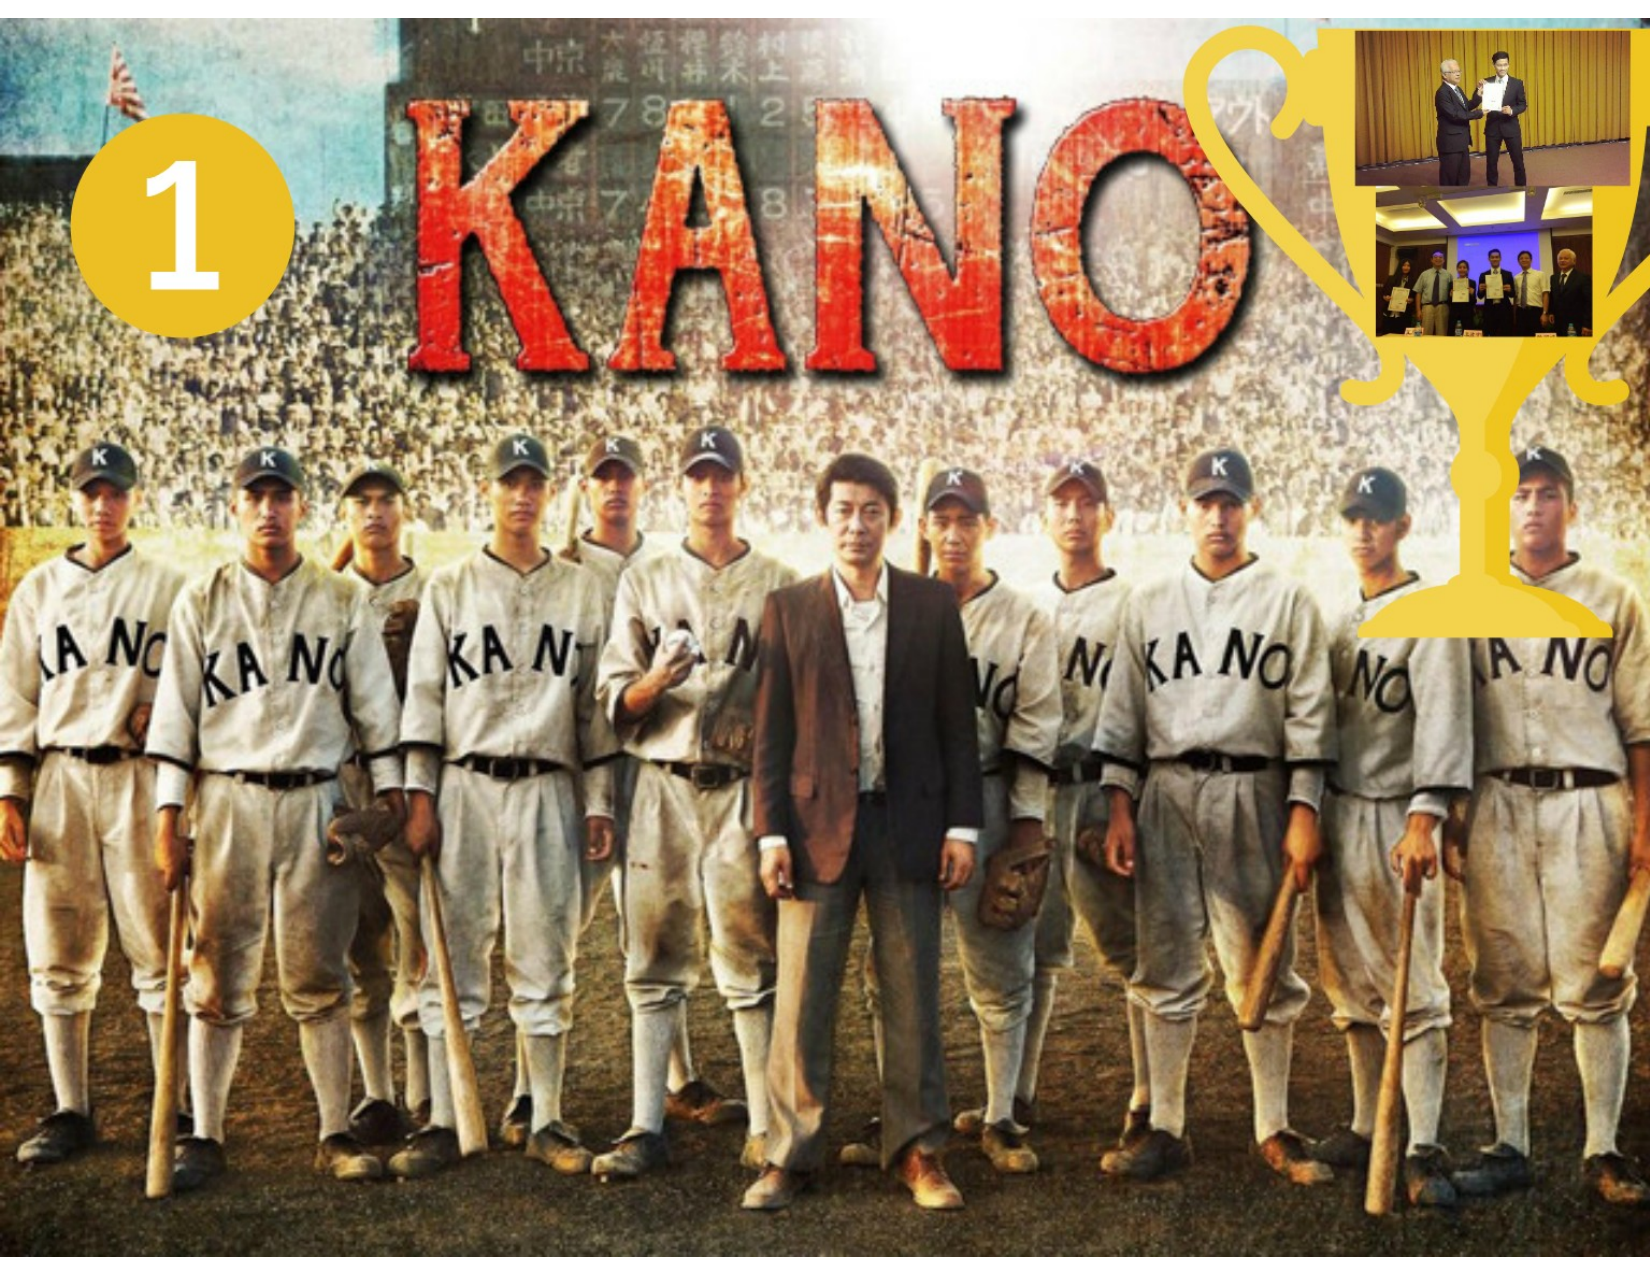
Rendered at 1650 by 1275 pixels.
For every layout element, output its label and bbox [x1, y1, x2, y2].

text_box [0, 19, 1650, 1256]
